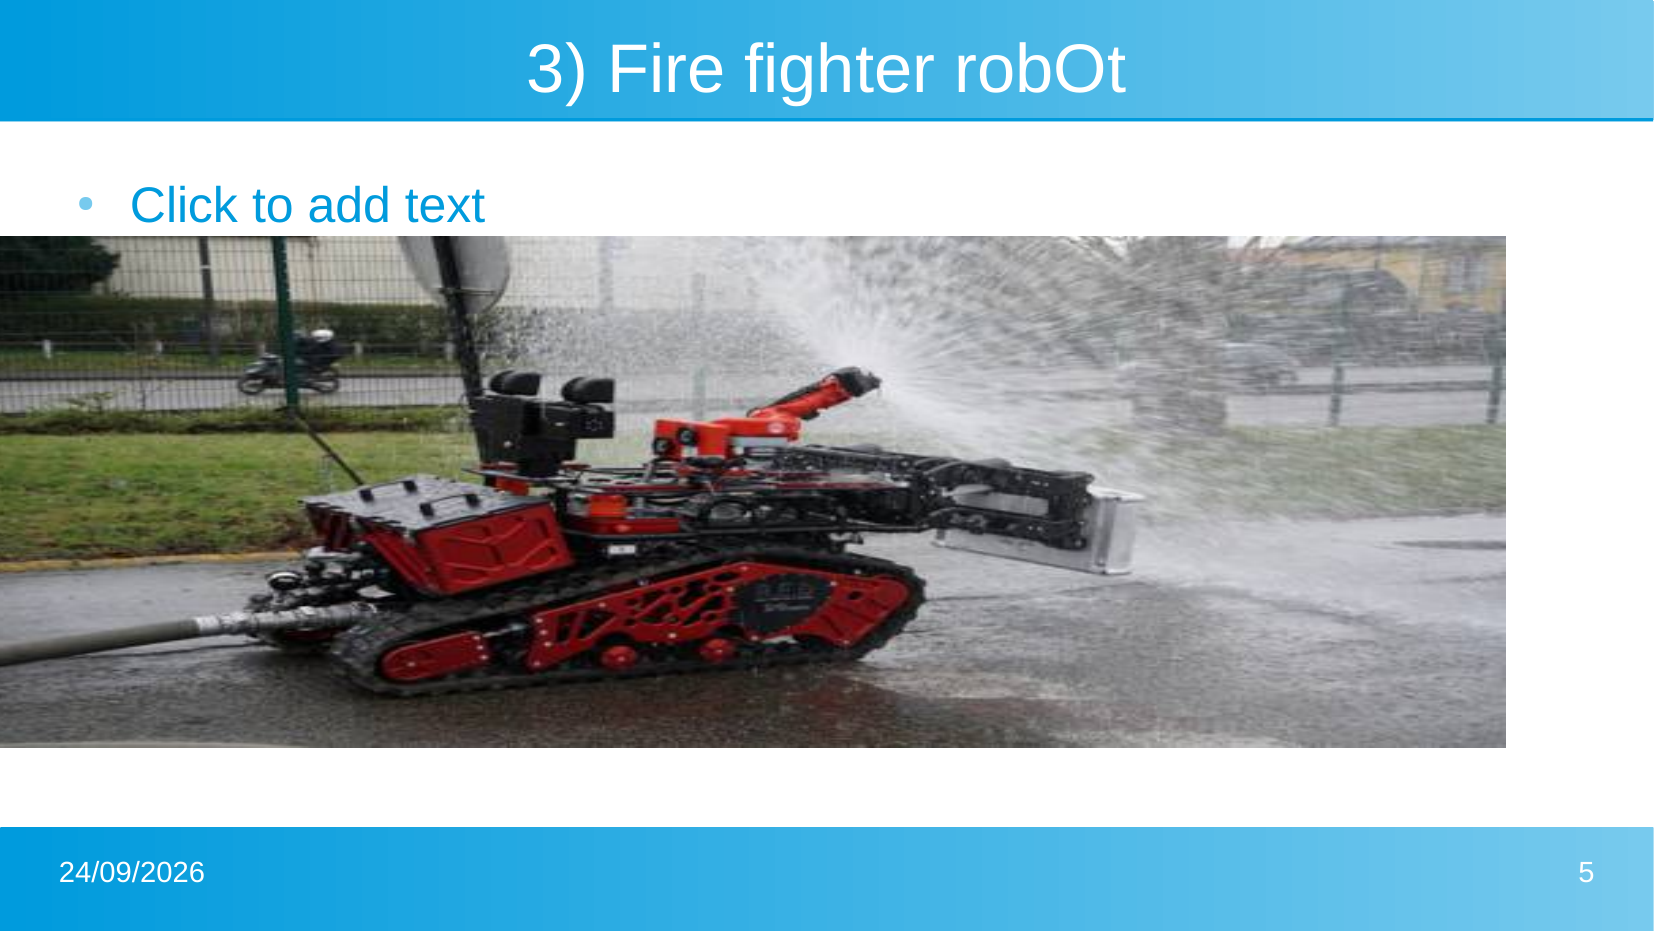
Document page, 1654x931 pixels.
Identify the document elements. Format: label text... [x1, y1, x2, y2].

list Click to add text [59, 177, 1595, 768]
title 3) Fire fighter robOt [59, 29, 1595, 108]
picture [0, 236, 1506, 749]
